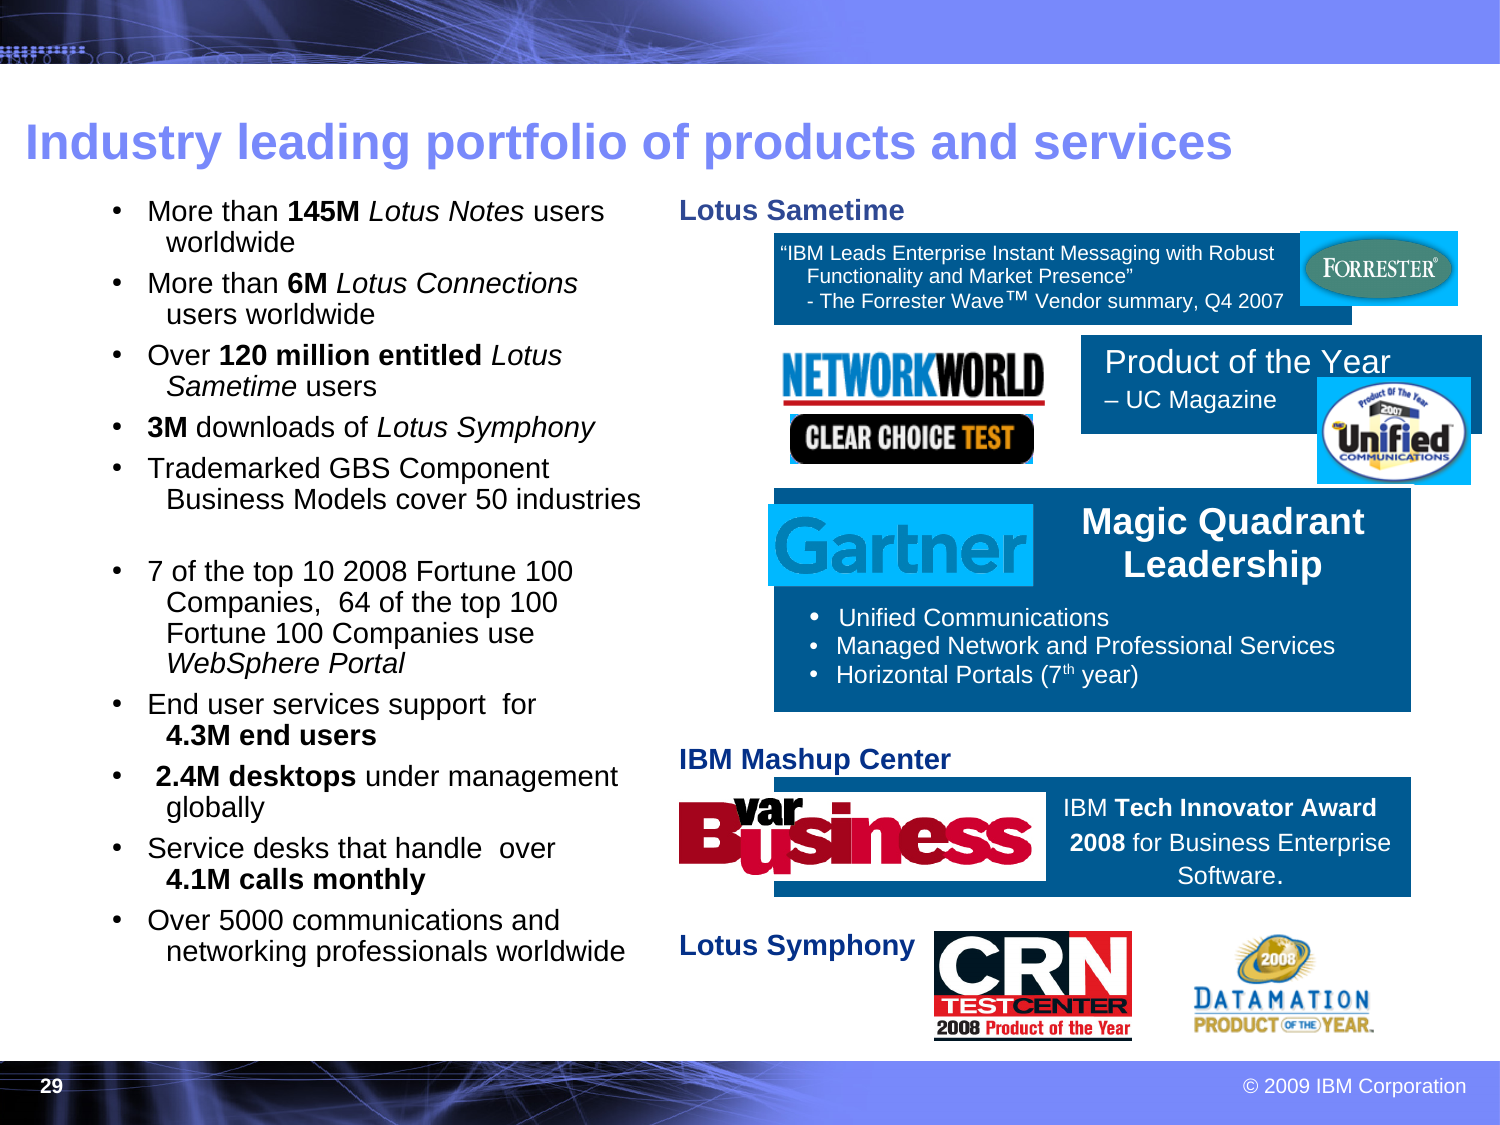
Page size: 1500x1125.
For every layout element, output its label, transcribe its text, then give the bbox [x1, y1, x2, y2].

text_box Magic Quadrant Leadership [1039, 501, 1407, 592]
picture [664, 792, 1046, 882]
text_box [772, 774, 1414, 899]
picture [0, 1061, 1500, 1125]
text_box [771, 231, 1299, 327]
picture [1323, 382, 1467, 485]
text_box – UC Magazine [1098, 386, 1285, 415]
picture [1307, 240, 1451, 297]
picture [934, 931, 1132, 1041]
text_box Product of the Year [1098, 345, 1486, 407]
text_box [772, 485, 1414, 715]
picture [790, 414, 1034, 464]
text_box Lotus Symphony [679, 932, 916, 968]
text_box Industry leading portfolio of products and services [25, 103, 1484, 185]
text_box IBM Mashup Center [679, 746, 952, 782]
text_box “IBM Leads Enterprise Instant Messaging with Robust Functionality and Market Presence” - The Forrester Wave™ Vendor summary, Q4 2007 [774, 242, 1375, 336]
text_box IBM Tech Innovator Award 2008 for Business Enterprise Software. [1052, 787, 1409, 899]
text_box More than 145M Lotus Notes users worldwide More than 6M Lotus Connections users worldwide Over 120 million entitled Lotus Sametime users 3M downloads of Lotus Symphony Trademarked GBS Component Business Models cover 50 industries 7 of the top 10 2008 Fortune 100 Companies, 64 of the top 100 Fortune 100 Companies use WebSphere Portal End user services support for 4.3M end users 2.4M desktops under management globally Service desks that handle over 4.1M calls monthly Over 5000 communications and networking professionals worldwide [42, 189, 664, 753]
text_box Lotus Sametime [679, 197, 905, 233]
picture [774, 345, 1051, 410]
picture [1192, 931, 1375, 1035]
text_box Unified Communications Managed Network and Professional Services Horizontal Portals (7th year) [797, 601, 1396, 706]
text_box [1078, 333, 1484, 436]
text_box [1472, 407, 1484, 436]
picture [0, 0, 1500, 64]
